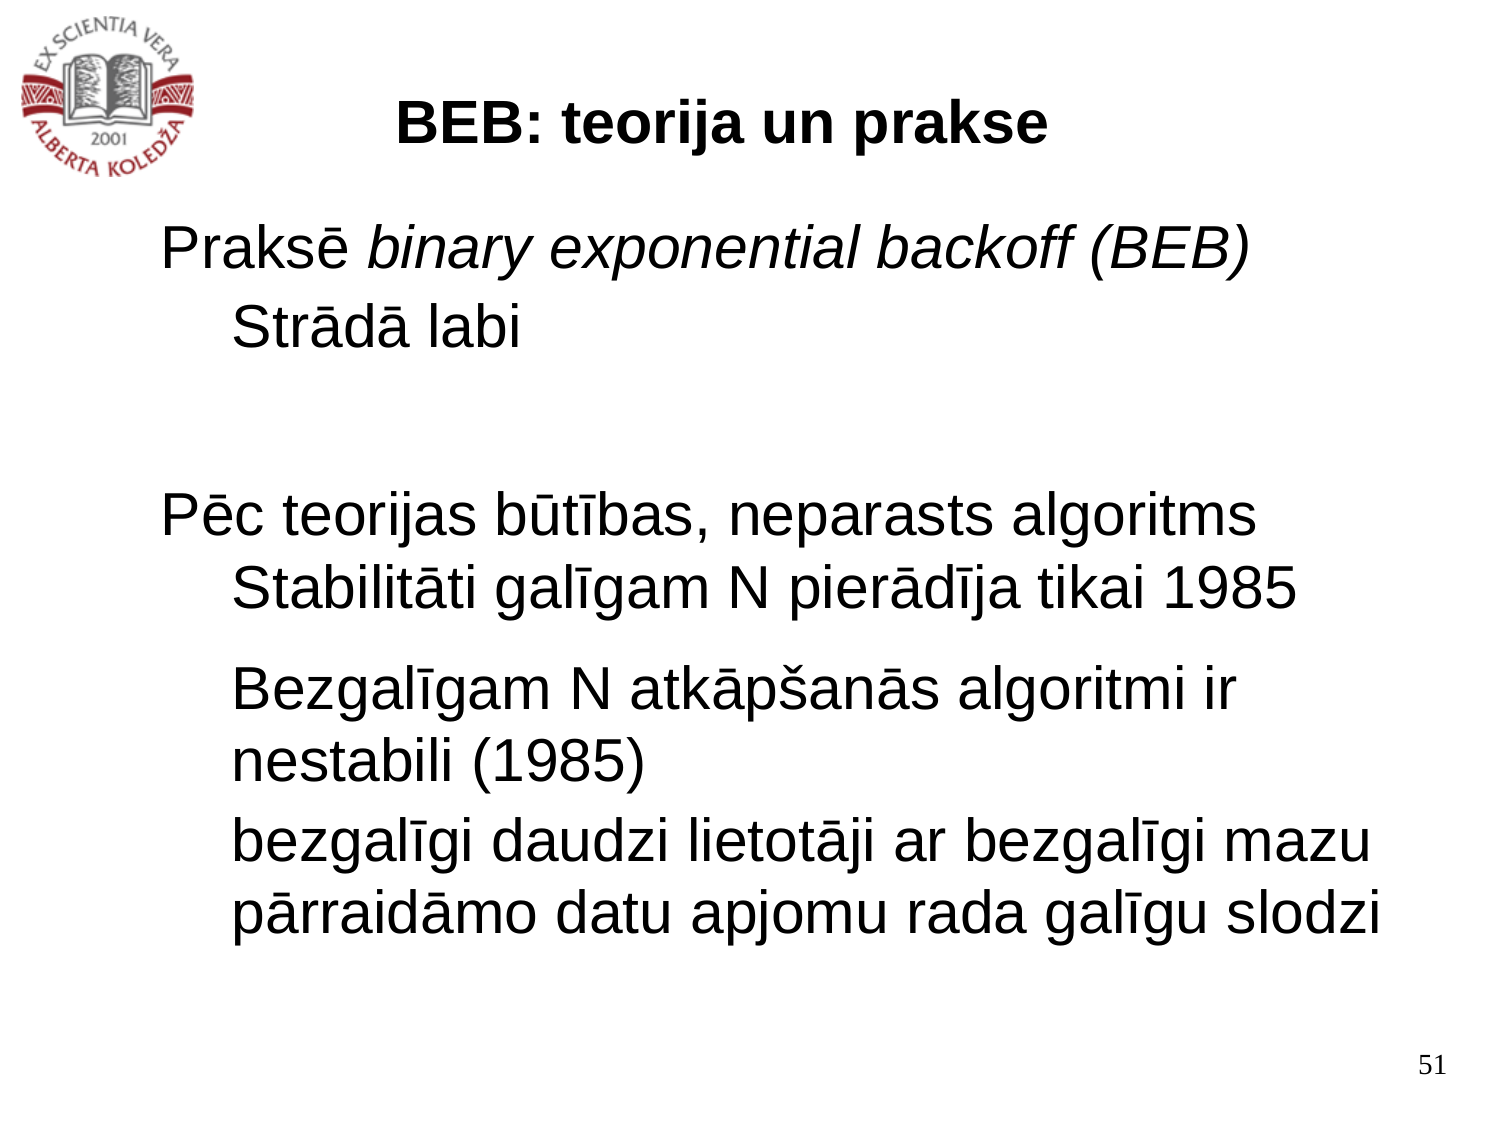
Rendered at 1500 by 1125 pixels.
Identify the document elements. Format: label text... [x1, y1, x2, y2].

picture [21, 16, 194, 177]
text_box <skaitlis> [1312, 1037, 1463, 1101]
list Praksē binary exponential backoff (BEB) Strādā labi Pēc teorijas būtības, neparasts algoritms Stabilitāti galīgam N pierādīja tikai 1985 Bezgalīgam N atkāpšanās algoritmi ir nestabili (1985) bezgalīgi daudzi lietotāji ar bezgalīgi mazu pārraidāmo datu apjomu rada galīgu slodzi [74, 200, 1463, 1101]
title BEB: teorija un prakse [50, 62, 1374, 175]
